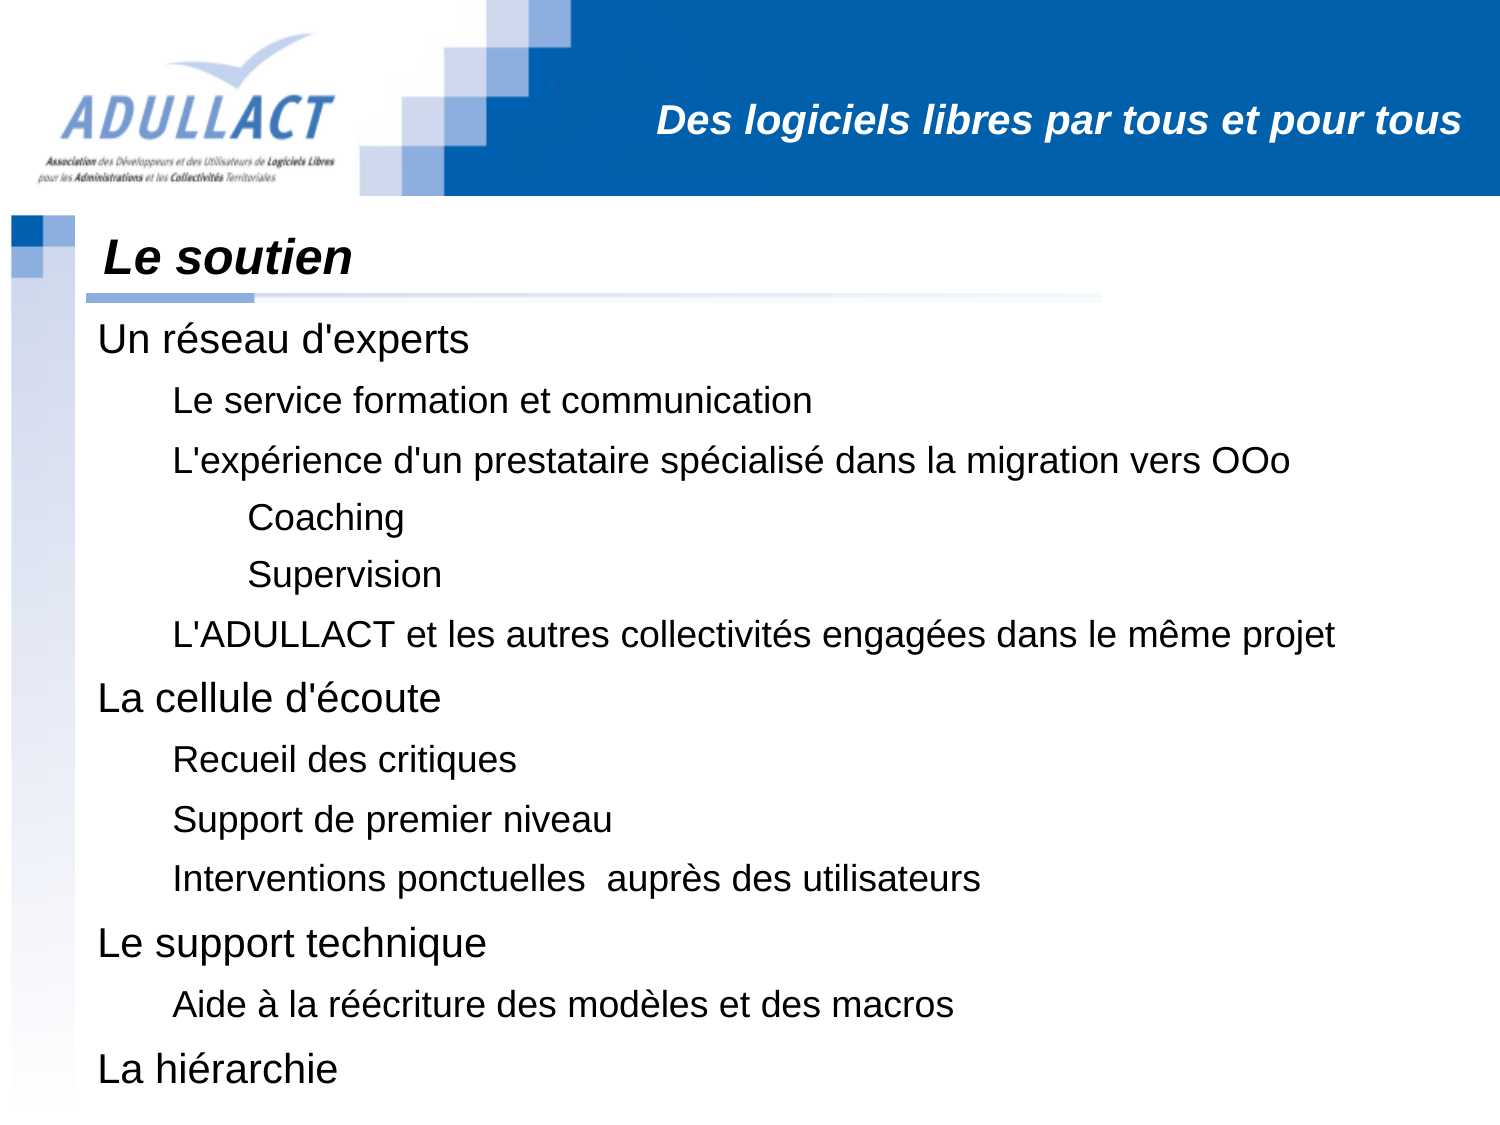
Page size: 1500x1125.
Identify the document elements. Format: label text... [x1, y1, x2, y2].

title Le soutien [88, 219, 1459, 292]
picture [31, 29, 346, 189]
picture [86, 293, 1102, 303]
picture [10, 214, 75, 1113]
picture [356, 0, 1500, 196]
list Un réseau d'experts Le service formation et communication L'expérience d'un prestataire spécialisé dans la migration vers OOo Coaching Supervision L'ADULLACT et les autres collectivités engagées dans le même projet La cellule d'écoute Recueil des critiques Support de premier niveau Interventions ponctuelles auprès des utilisateurs Le support technique Aide à la réécriture des modèles et des macros La hiérarchie [97, 312, 1436, 1125]
